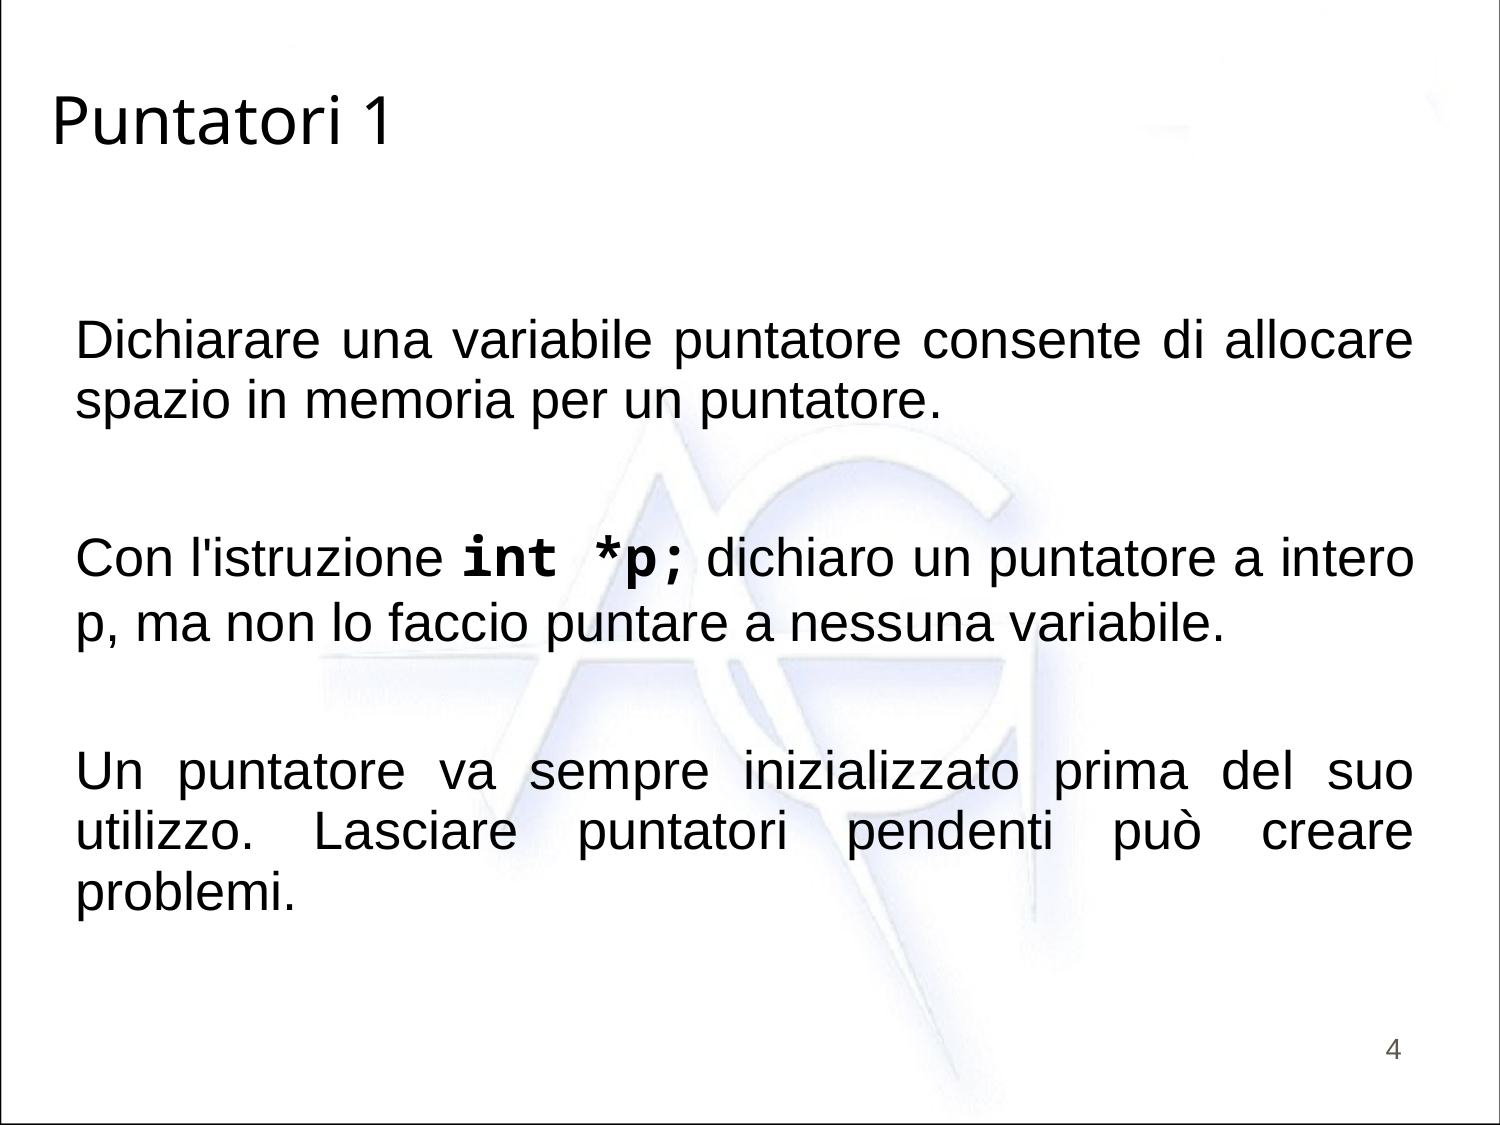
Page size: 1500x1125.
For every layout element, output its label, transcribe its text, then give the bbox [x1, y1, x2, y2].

picture [0, 0, 1500, 1125]
list Dichiarare una variabile puntatore consente di allocare spazio in memoria per un puntatore. Con l'istruzione int *p; dichiaro un puntatore a intero p, ma non lo faccio puntare a nessuna variabile. Un puntatore va sempre inizializzato prima del suo utilizzo. Lasciare puntatori pendenti può creare problemi. [74, 309, 1417, 1038]
title Puntatori 1 [49, 7, 1438, 231]
